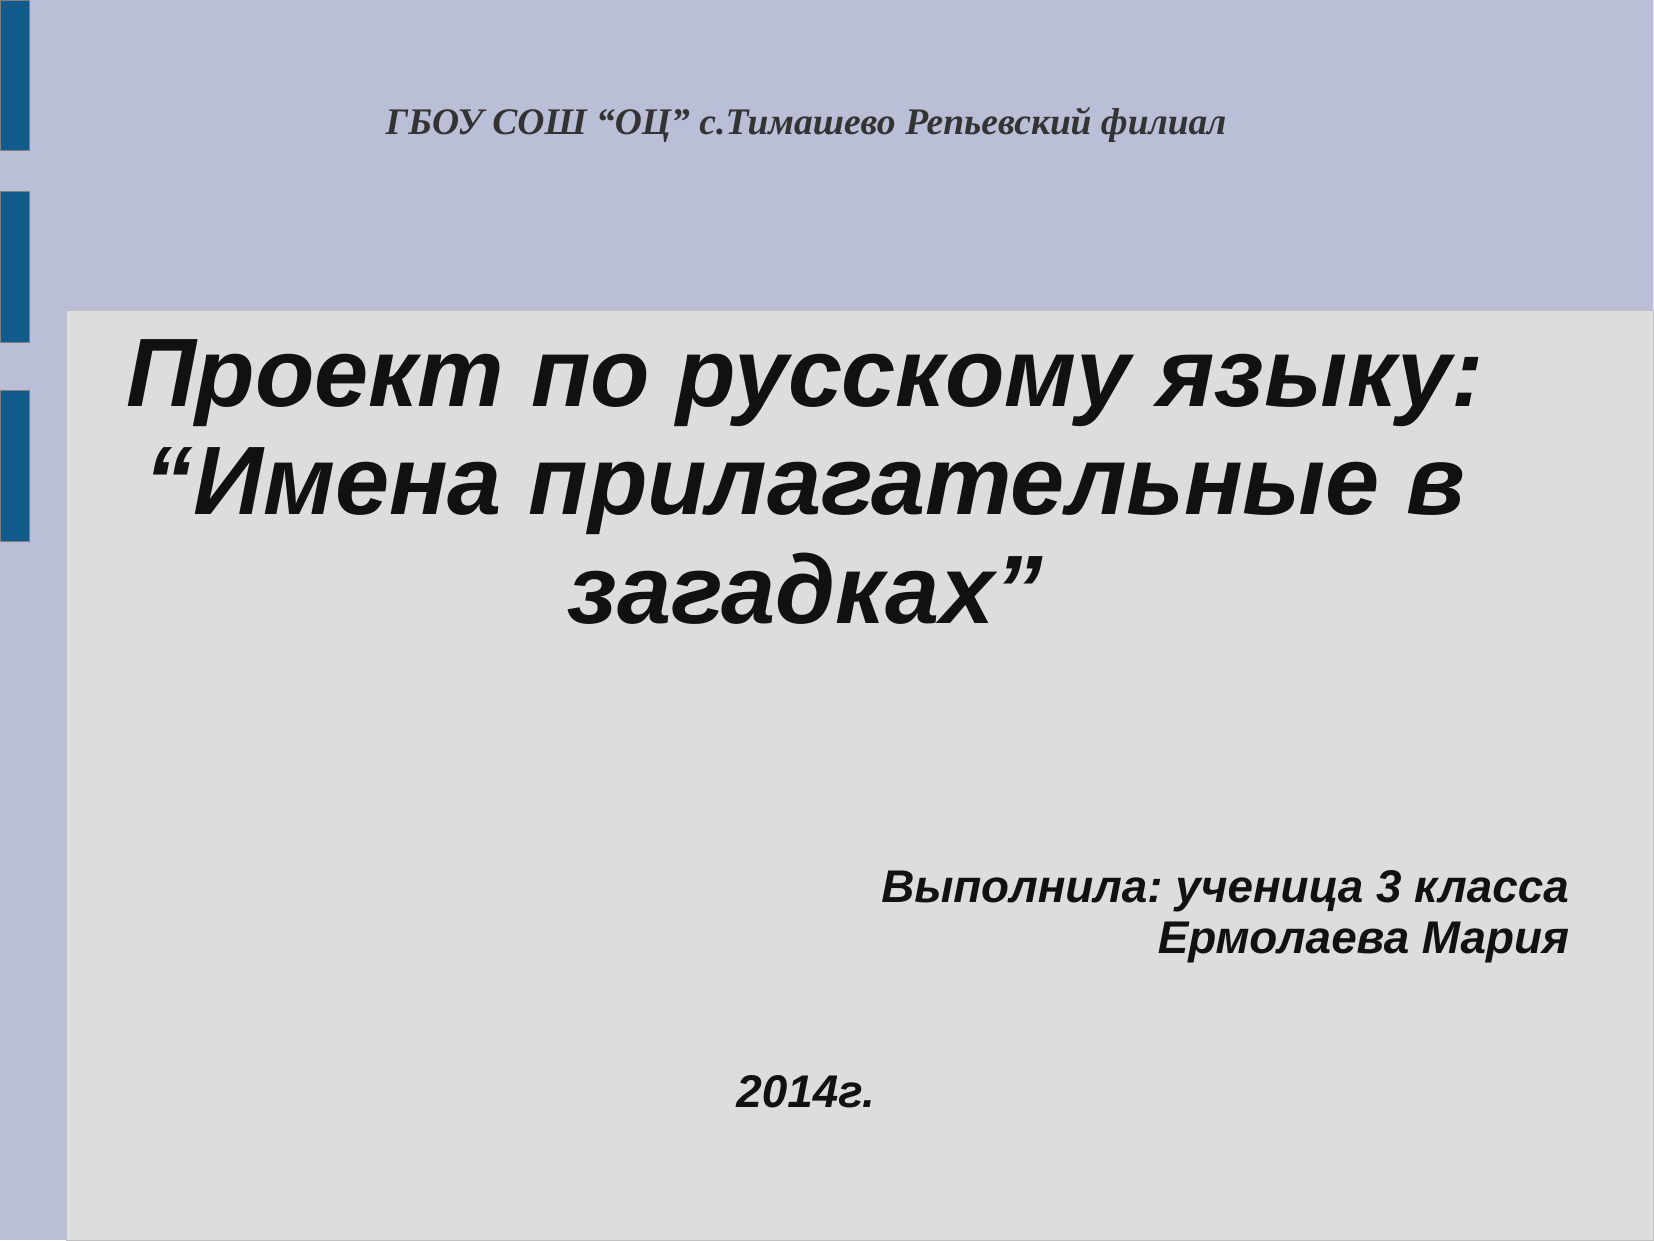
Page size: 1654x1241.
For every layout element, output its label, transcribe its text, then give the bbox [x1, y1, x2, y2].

text_box ГБОУ СОШ “ОЦ” с.Тимашево Репьевский филиал [100, 10, 1513, 233]
text_box Проект по русскому языку: “Имена прилагательные в загадках” Выполнила: ученица 3 класса Ермолаева Мария 2014г. [14, 309, 1597, 1178]
